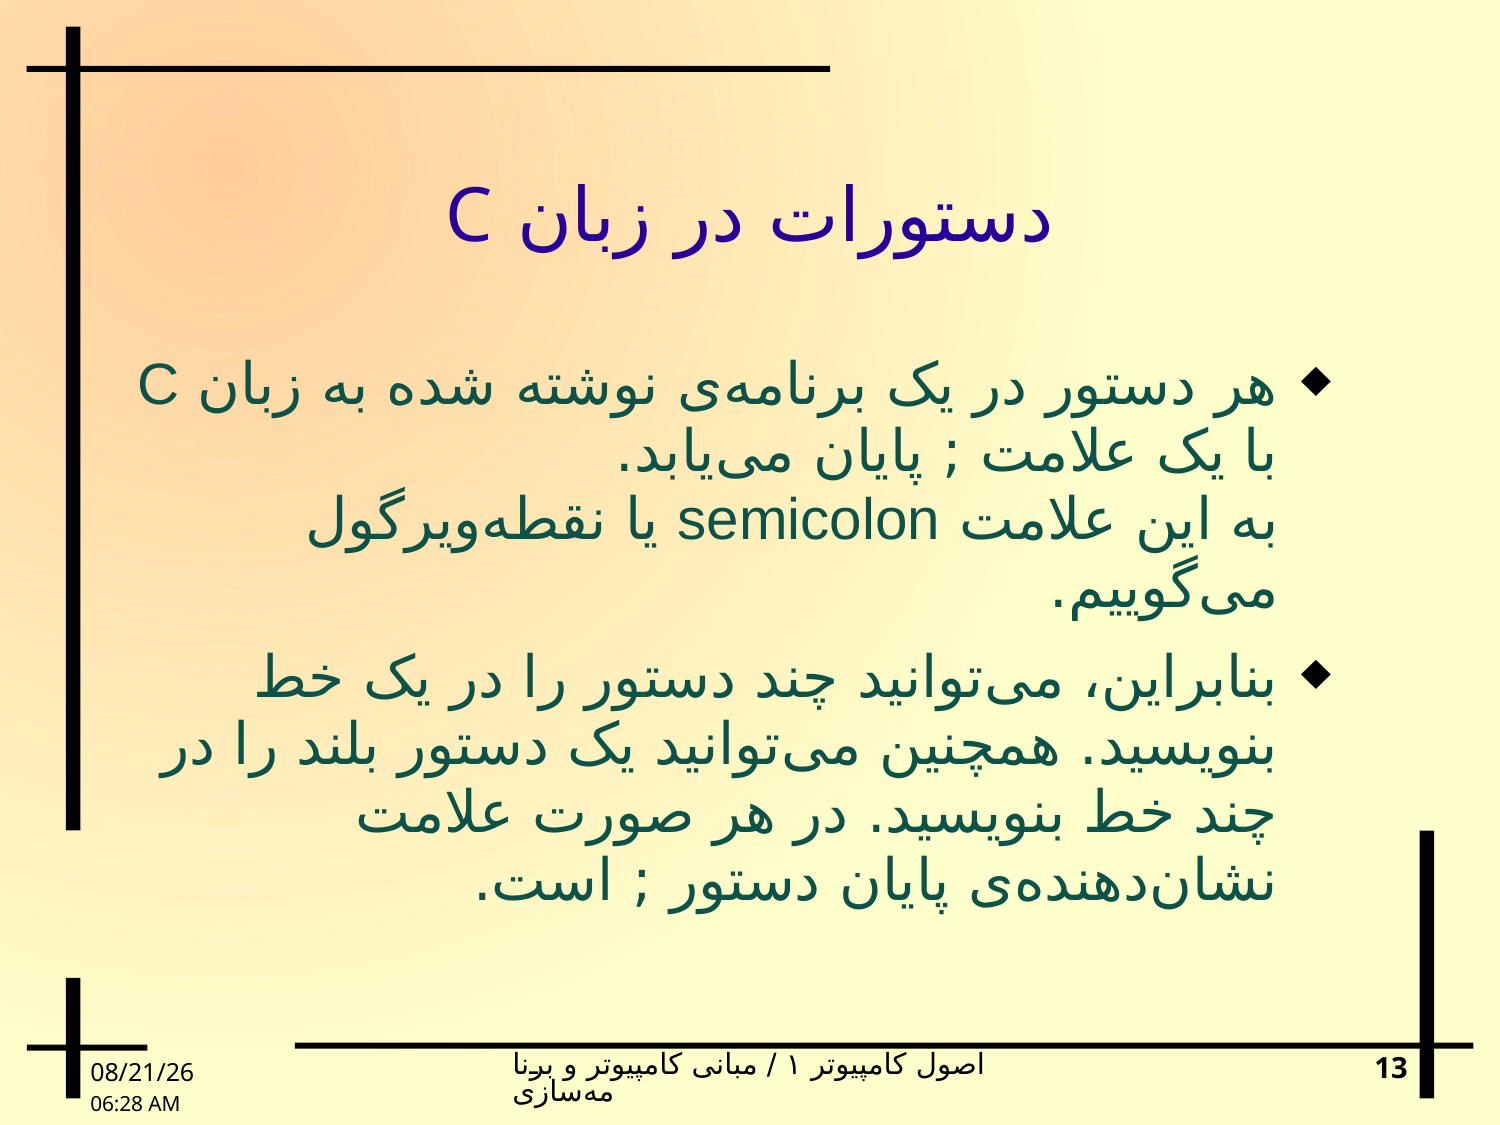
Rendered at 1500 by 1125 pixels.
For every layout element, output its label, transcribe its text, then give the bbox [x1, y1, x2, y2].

list هر دستور در یک برنامه‌ی نوشته شده به زبان C با یک علامت ; پایان می‌یابد. به این علامت semicolon یا نقطه‌ویرگول می‌گوییم. بنابراین، می‌توانید چند دستور را در یک خط بنویسید. همچنین می‌توانید یک دستور بلند را در چند خط بنویسید. در هر صورت علامت نشان‌دهنده‌ی پایان دستور ; است. [122, 350, 1403, 919]
title دستورات در زبان C [109, 150, 1391, 274]
